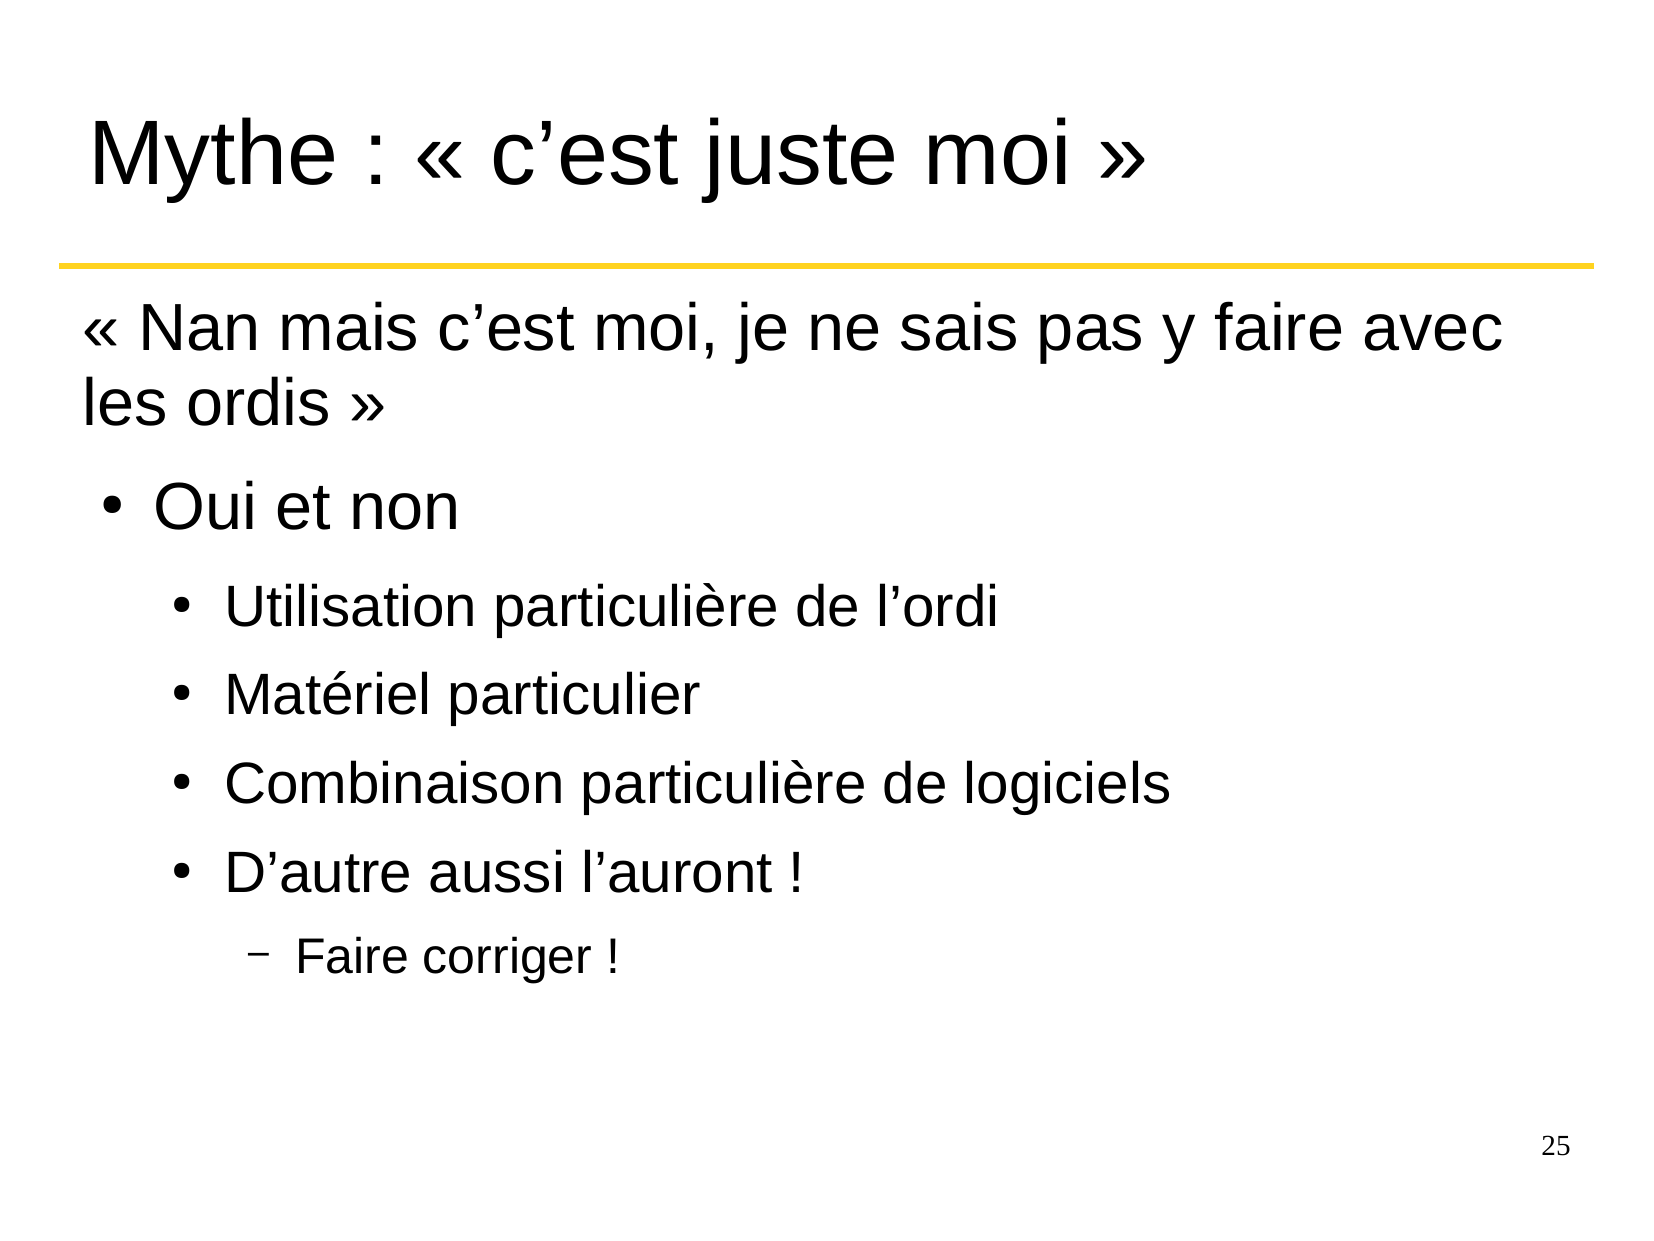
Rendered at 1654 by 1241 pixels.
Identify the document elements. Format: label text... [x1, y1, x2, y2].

title Mythe : « c’est juste moi » [88, 49, 1571, 257]
list « Nan mais c’est moi, je ne sais pas y faire avec les ordis » Oui et non Utilisation particulière de l’ordi Matériel particulier Combinaison particulière de logiciels D’autre aussi l’auront ! Faire corriger ! [82, 290, 1571, 1152]
